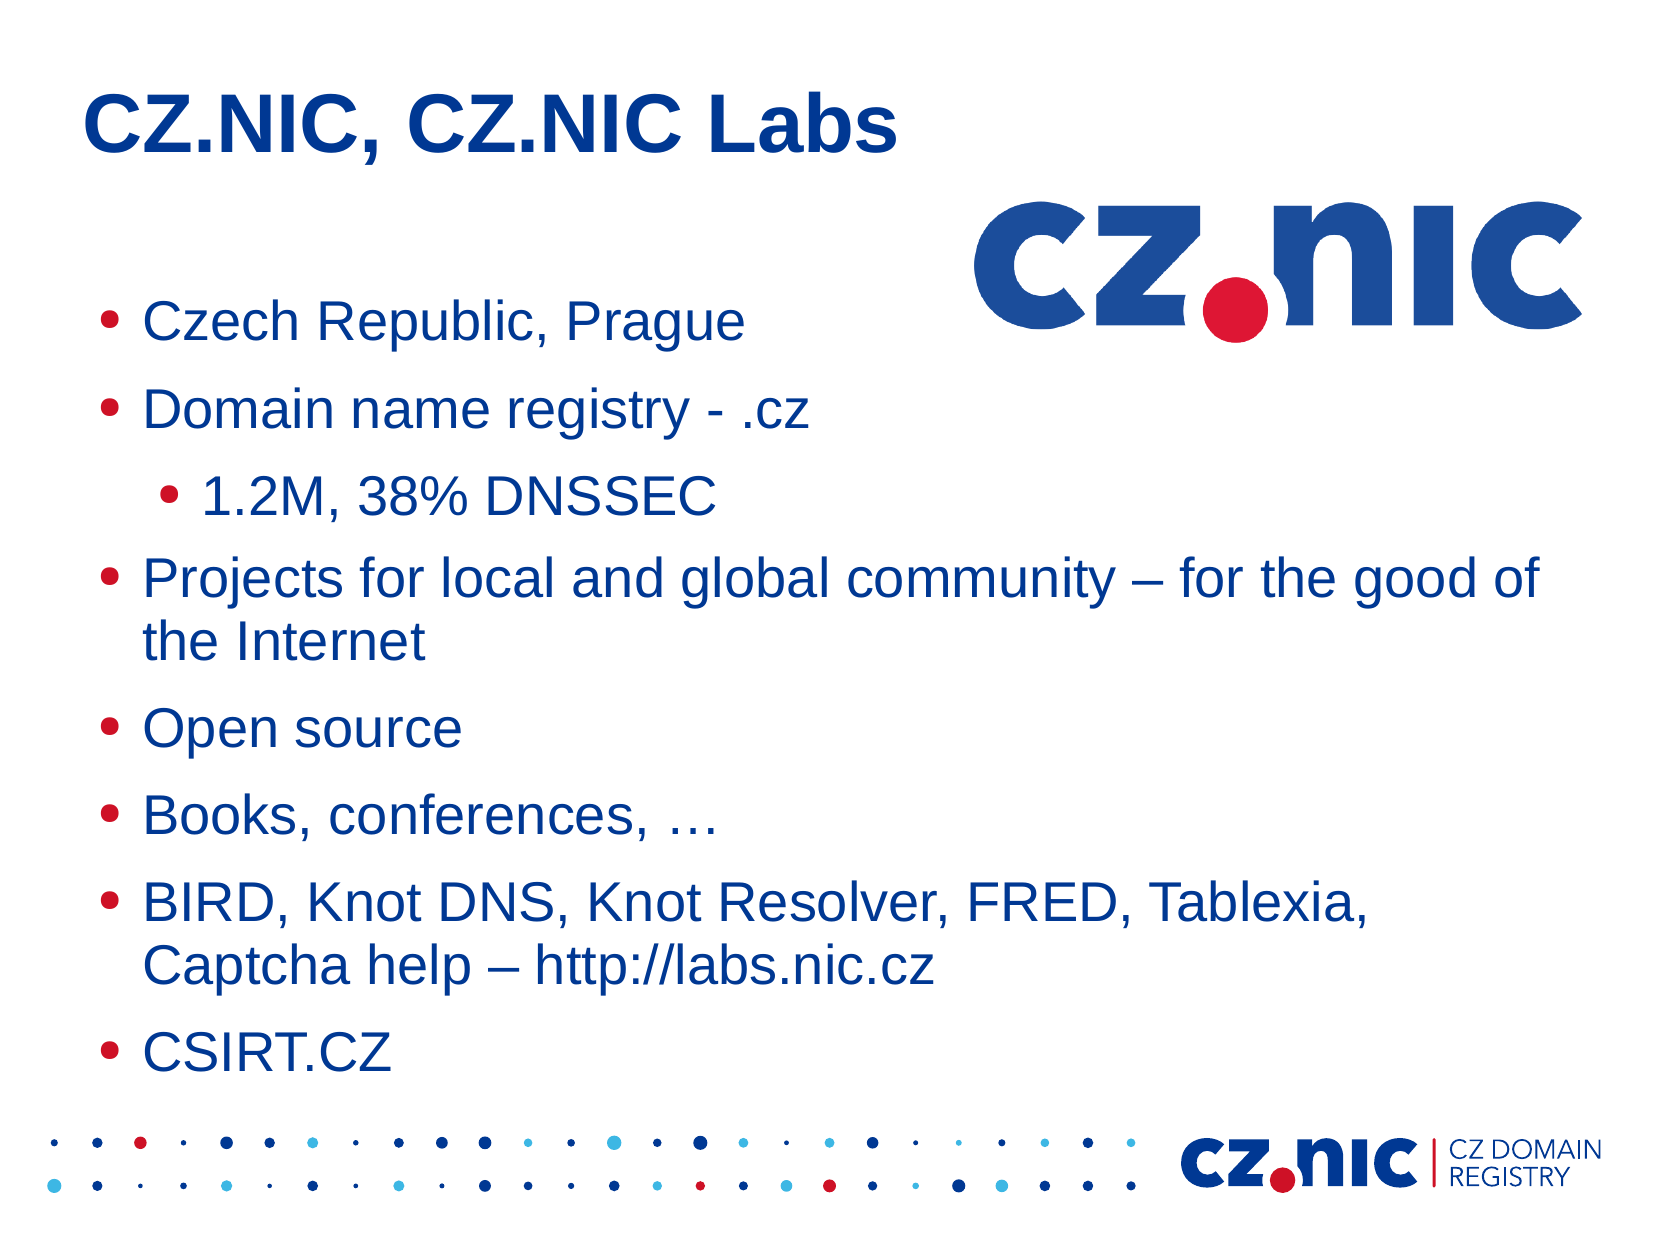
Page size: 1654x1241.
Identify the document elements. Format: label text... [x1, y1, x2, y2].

title CZ.NIC, CZ.NIC Labs [82, 70, 1571, 178]
list Czech Republic, Prague Domain name registry - .cz 1.2M, 38% DNSSEC Projects for local and global community – for the good of the Internet Open source Books, conferences, … BIRD, Knot DNS, Knot Resolver, FRED, Tablexia, Captcha help – http://labs.nic.cz CSIRT.CZ [82, 290, 1571, 1087]
picture [974, 201, 1582, 343]
